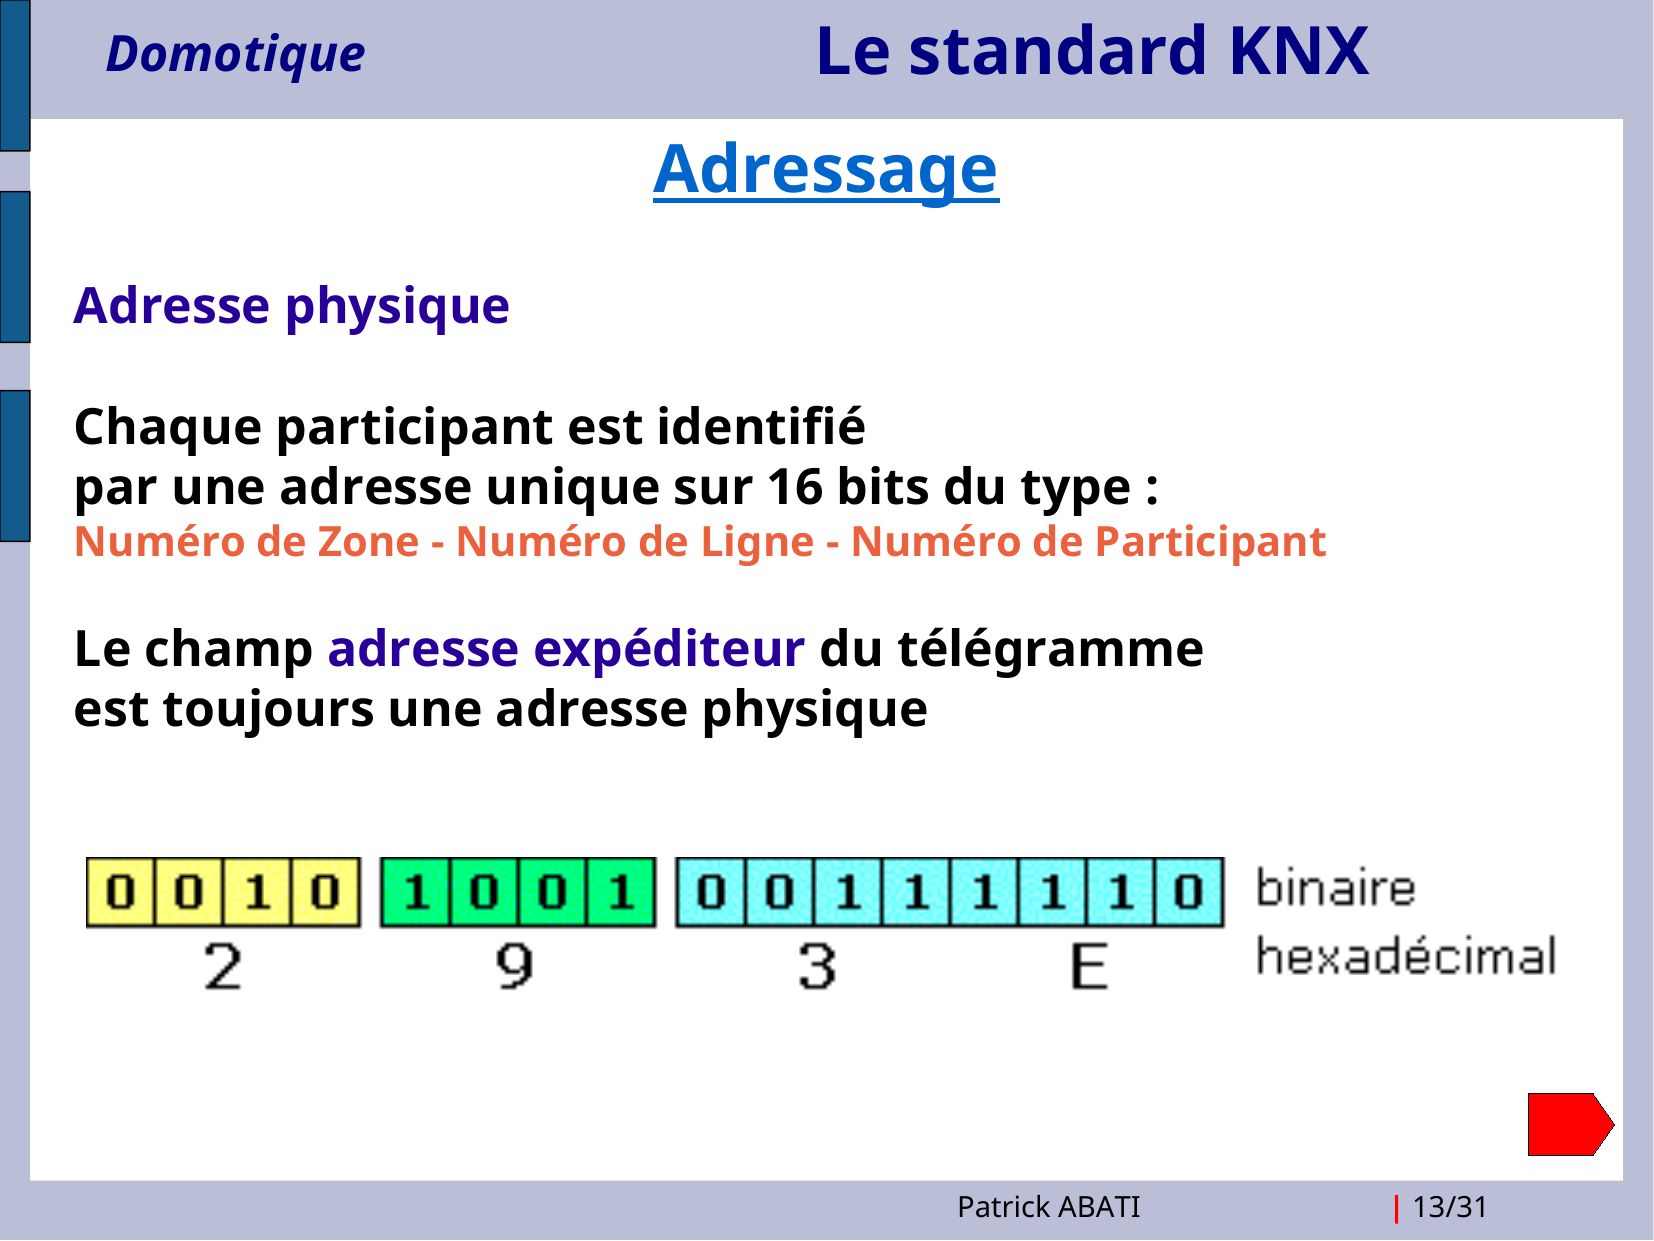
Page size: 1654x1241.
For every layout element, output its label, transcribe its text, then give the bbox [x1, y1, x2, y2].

text_box [1528, 1093, 1615, 1156]
text_box Adressage [29, 118, 1624, 215]
picture [86, 857, 1563, 994]
text_box Adresse physique Chaque participant est identifié par une adresse unique sur 16 bits du type : Numéro de Zone - Numéro de Ligne - Numéro de Participant Le champ adresse expéditeur du télégramme est toujours une adresse physique [59, 265, 1595, 754]
